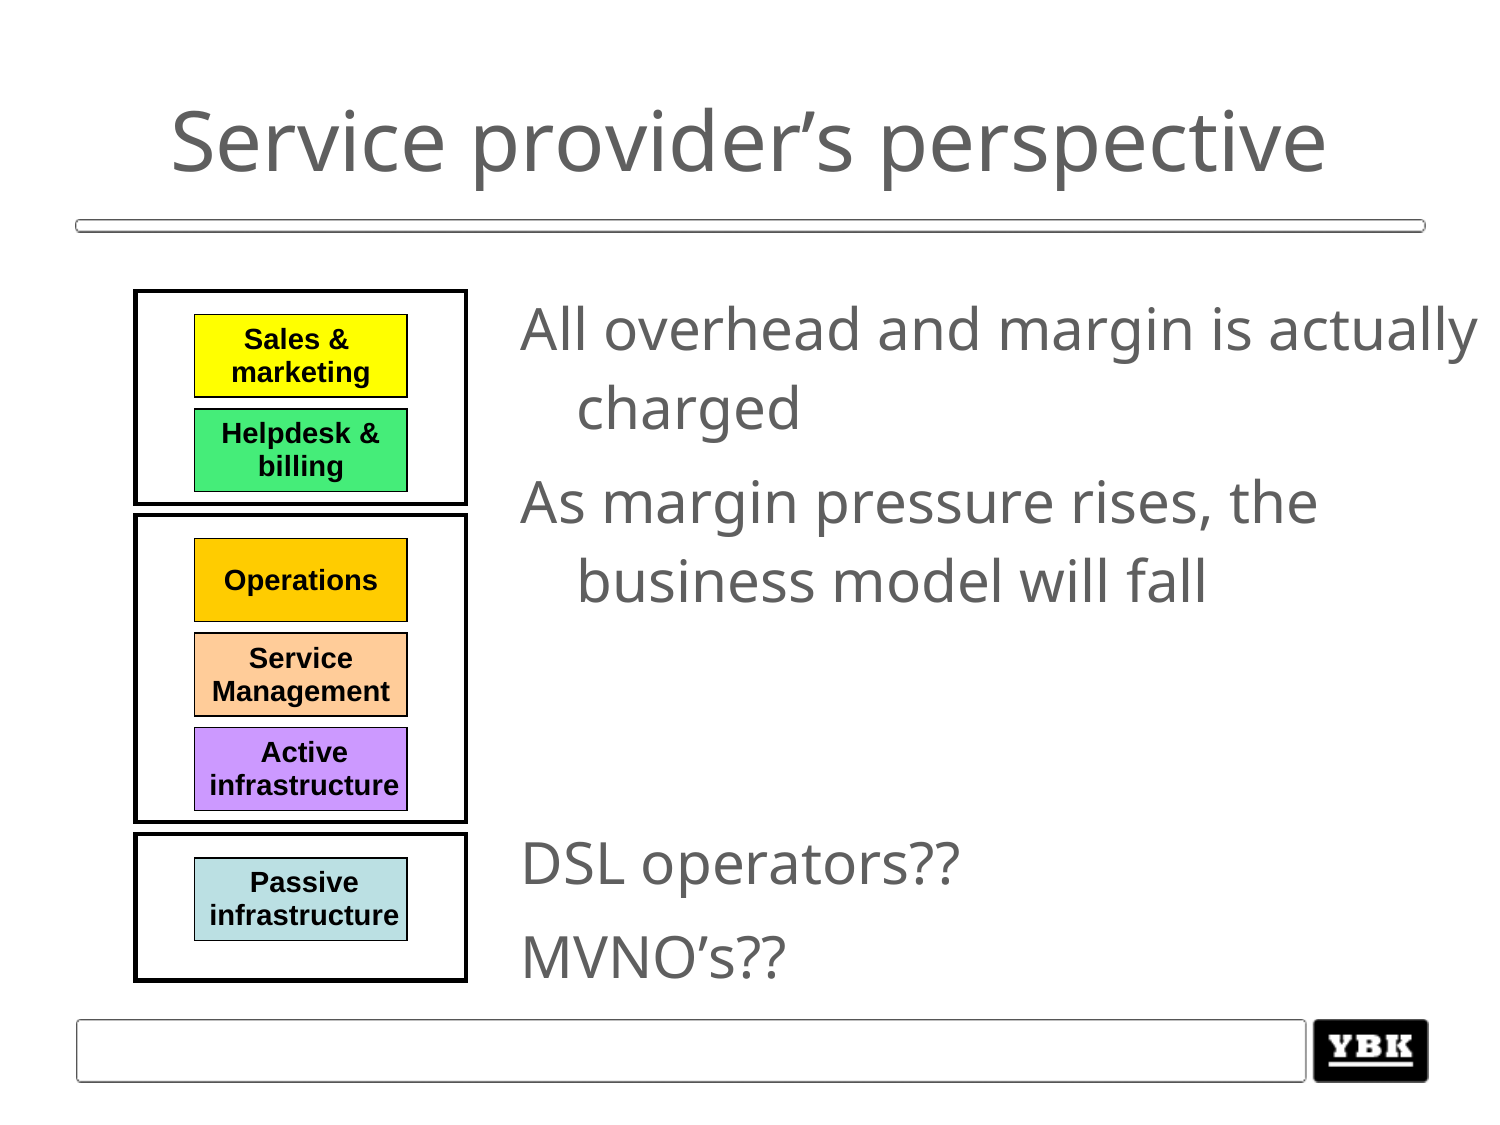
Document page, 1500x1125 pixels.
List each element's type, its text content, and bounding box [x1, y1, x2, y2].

text_box Active infrastructure [194, 727, 408, 811]
text_box Sales & marketing [194, 314, 408, 398]
list [75, 262, 1426, 1006]
title Service provider’s perspective [75, 45, 1426, 233]
text_box Passive infrastructure [194, 857, 408, 941]
text_box All overhead and margin is actually charged As margin pressure rises, the business model will fall DSL operators?? MVNO’s?? [505, 280, 1500, 1024]
text_box Operations [194, 538, 408, 622]
text_box Helpdesk & billing [194, 408, 408, 492]
picture [76, 1019, 1429, 1083]
text_box Service Management [194, 633, 408, 716]
